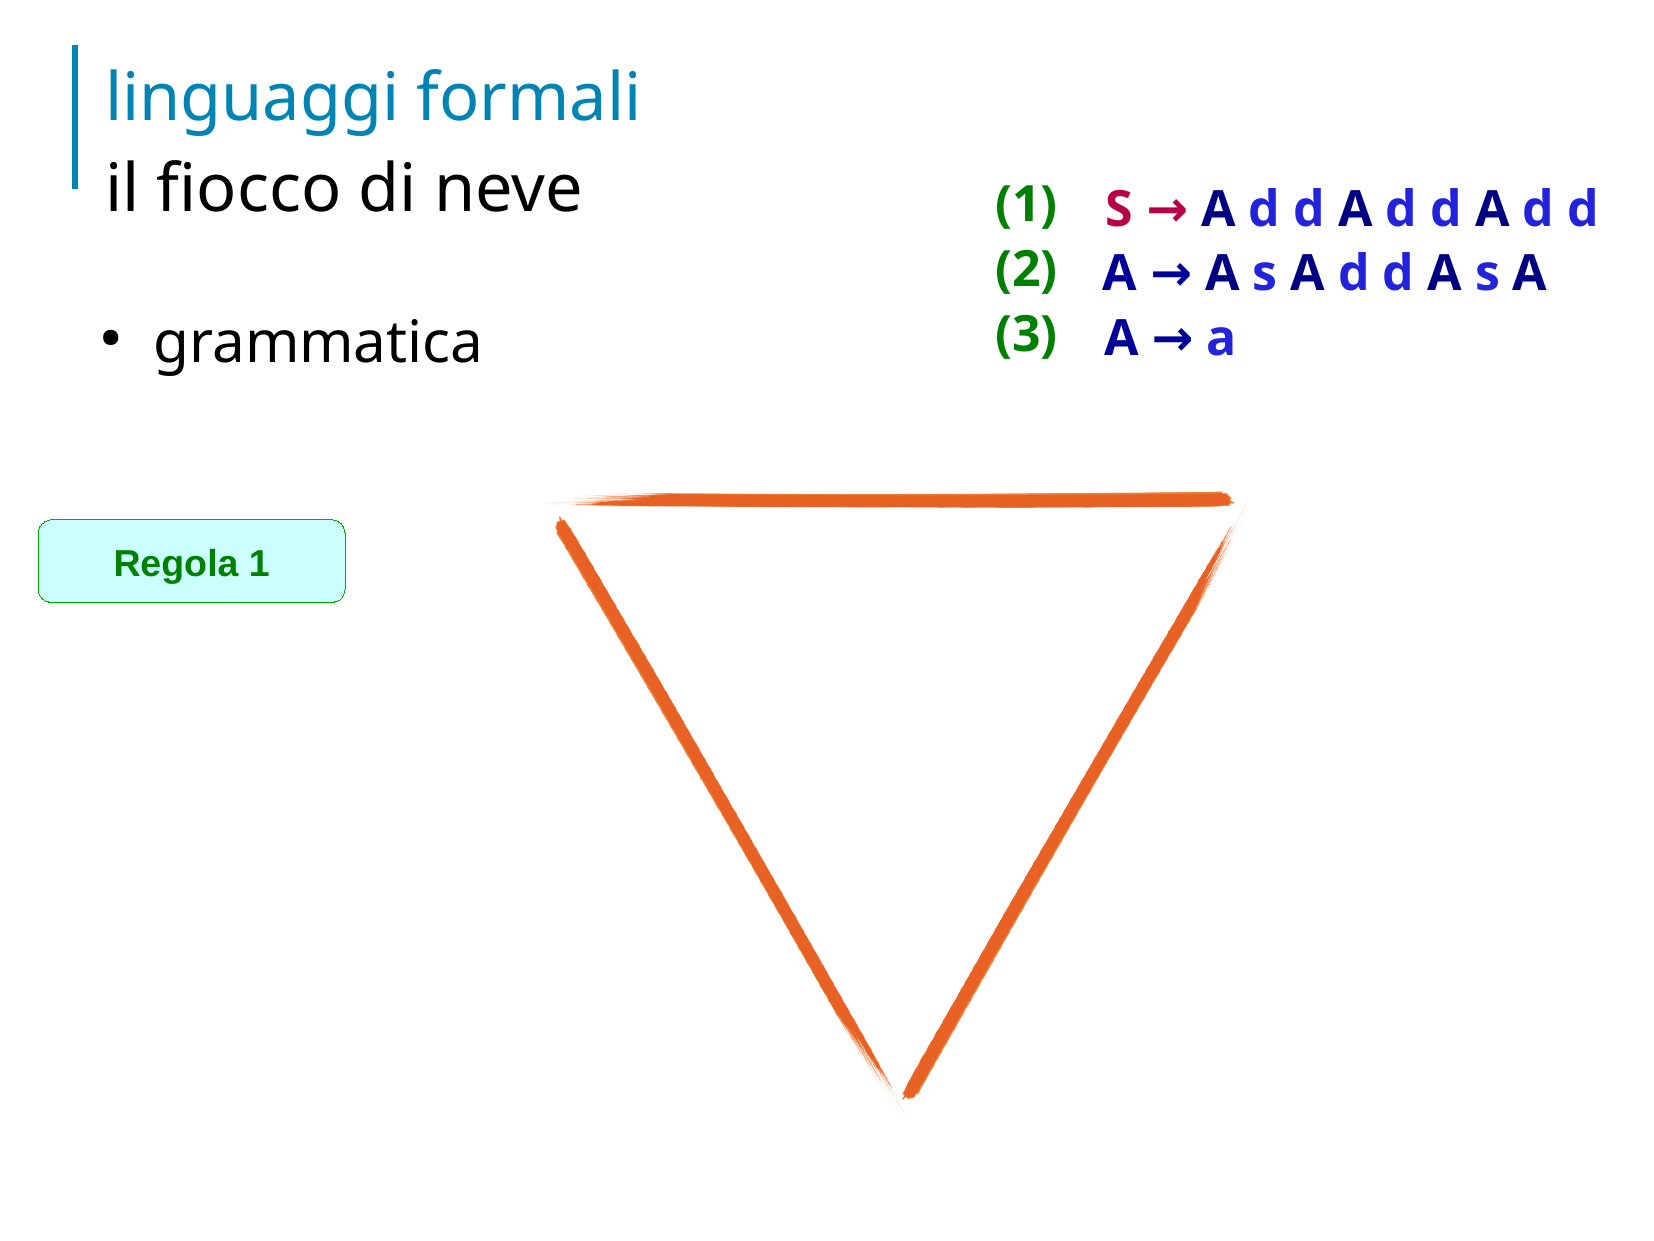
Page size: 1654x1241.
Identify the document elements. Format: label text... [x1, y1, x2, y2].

text_box (3) [980, 294, 1099, 375]
picture [543, 491, 1235, 508]
text_box (2) [980, 229, 1099, 294]
text_box Regola 1 [38, 519, 346, 603]
text_box A → a [1089, 295, 1259, 376]
text_box S → A d d A d d A d d [1099, 164, 1643, 245]
title linguaggi formali il fiocco di neve [105, 49, 1571, 200]
list grammatica [82, 300, 1571, 1126]
text_box A → A s A d d A s A [1099, 230, 1577, 311]
text_box (1) [980, 164, 1099, 229]
picture [549, 497, 1258, 1121]
